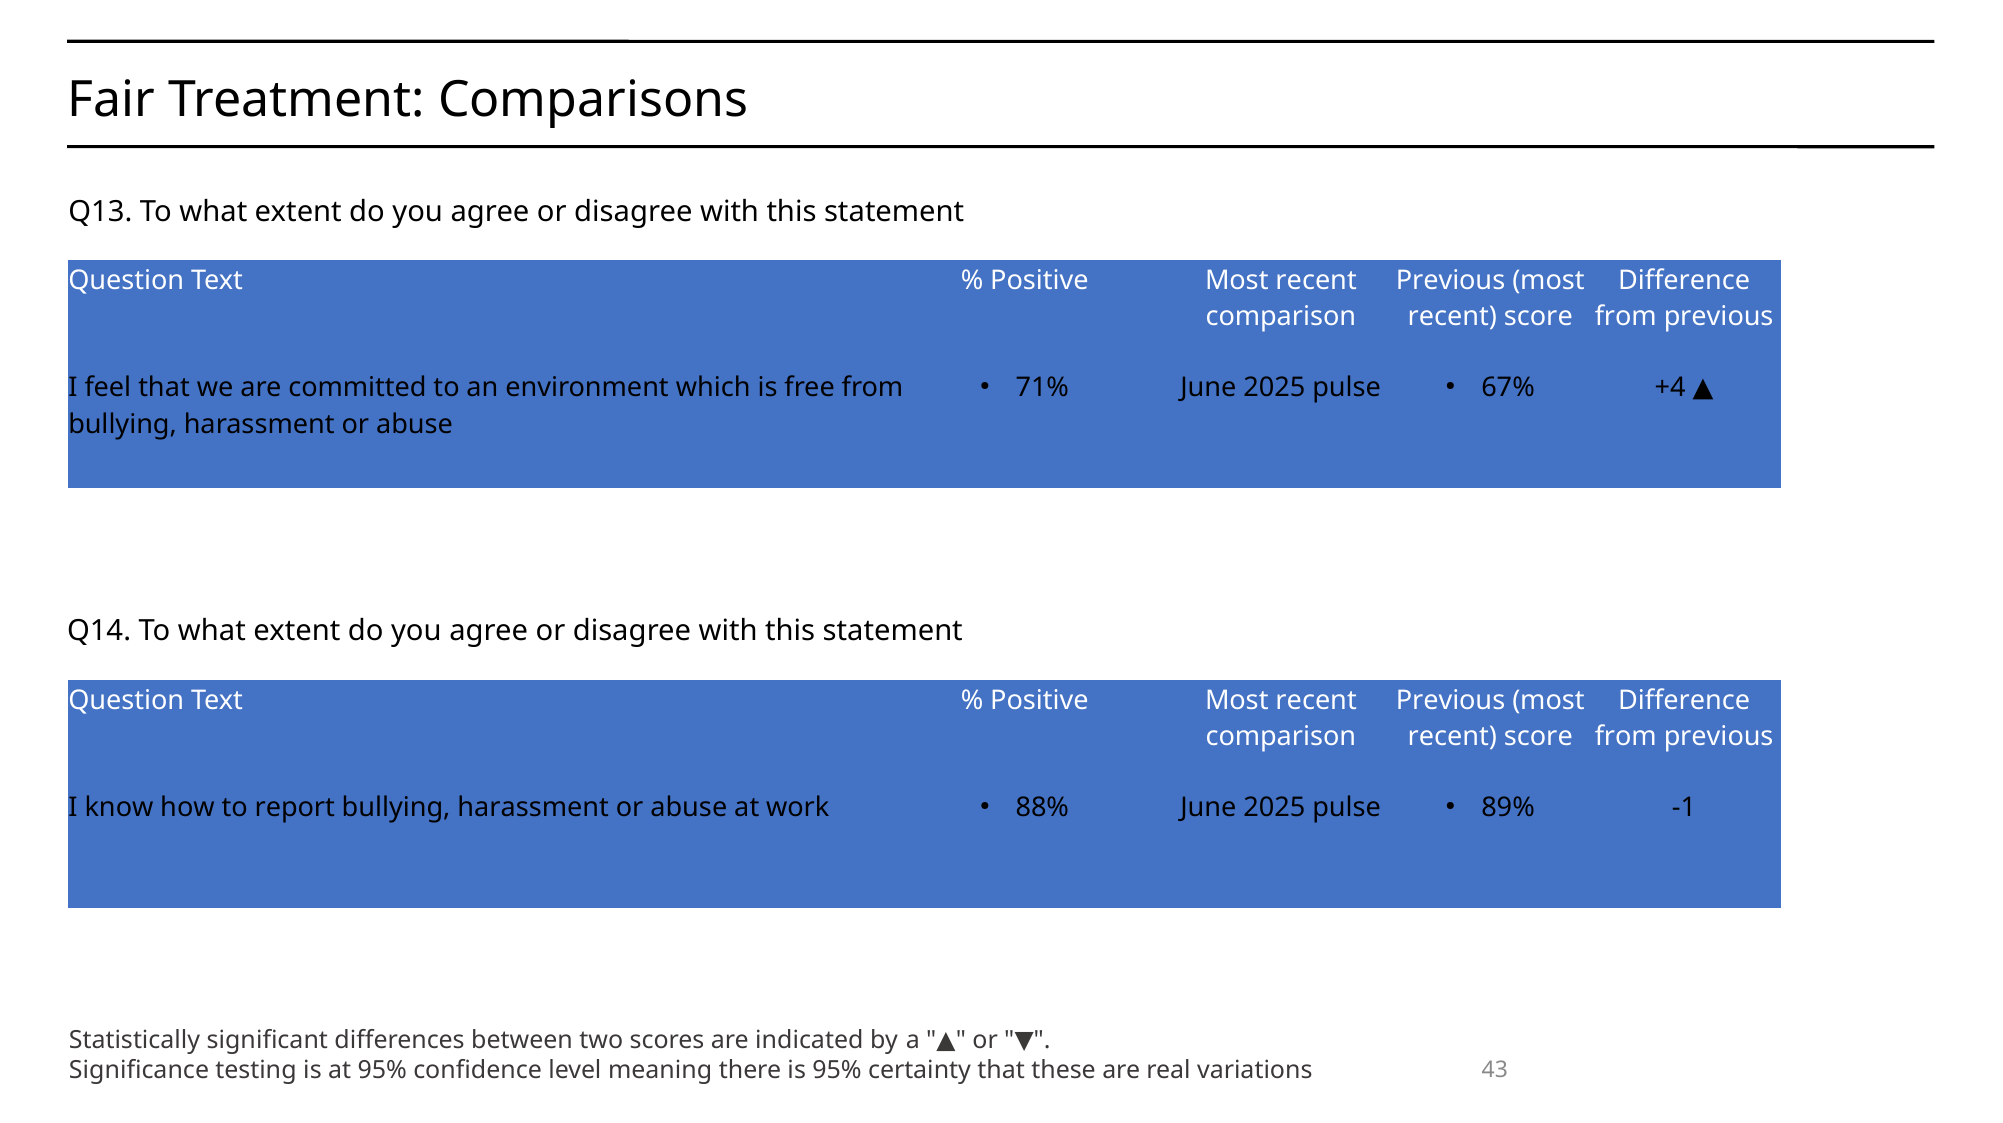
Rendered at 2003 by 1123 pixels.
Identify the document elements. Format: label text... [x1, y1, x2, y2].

table_header Difference from previous [1587, 260, 1781, 368]
table_cell +4 ▲ [1587, 368, 1781, 488]
table_header [1122, 260, 1168, 368]
text_box Statistically significant differences between two scores are indicated by a "▲" or "▼". Significance testing is at 95% confidence level meaning there is 95% certainty that these are real variations [54, 1015, 1400, 1092]
table_cell [1122, 368, 1168, 488]
table_header Previous (most recent) score [1393, 260, 1587, 368]
table_header % Positive [928, 680, 1122, 788]
table_header Most recent comparison [1168, 260, 1393, 368]
table_header % Positive [928, 260, 1122, 368]
table_cell 88% [928, 788, 1122, 908]
text_box Q14. To what extent do you agree or disagree with this statement [67, 603, 1584, 646]
text_box 43 [1466, 1039, 1934, 1100]
table_header Question Text [68, 680, 928, 788]
text_box Q13. To what extent do you agree or disagree with this statement [68, 184, 1586, 227]
table_cell -1 [1587, 788, 1781, 908]
table_cell June 2025 pulse [1168, 368, 1393, 488]
table_header Question Text [68, 260, 928, 368]
table_cell [1122, 788, 1168, 908]
table_header Previous (most recent) score [1393, 680, 1587, 788]
table_header [1122, 680, 1168, 788]
table_cell June 2025 pulse [1168, 788, 1393, 908]
table_header Difference from previous [1587, 680, 1781, 788]
table_cell 67% [1393, 368, 1587, 488]
table_cell I feel that we are committed to an environment which is free from bullying, harassment or abuse [68, 368, 928, 488]
table_cell 89% [1393, 788, 1587, 908]
table_cell 71% [928, 368, 1122, 488]
table_header Most recent comparison [1168, 680, 1393, 788]
text_box Fair Treatment: Comparisons [67, 48, 1936, 136]
table_cell I know how to report bullying, harassment or abuse at work [68, 788, 928, 908]
